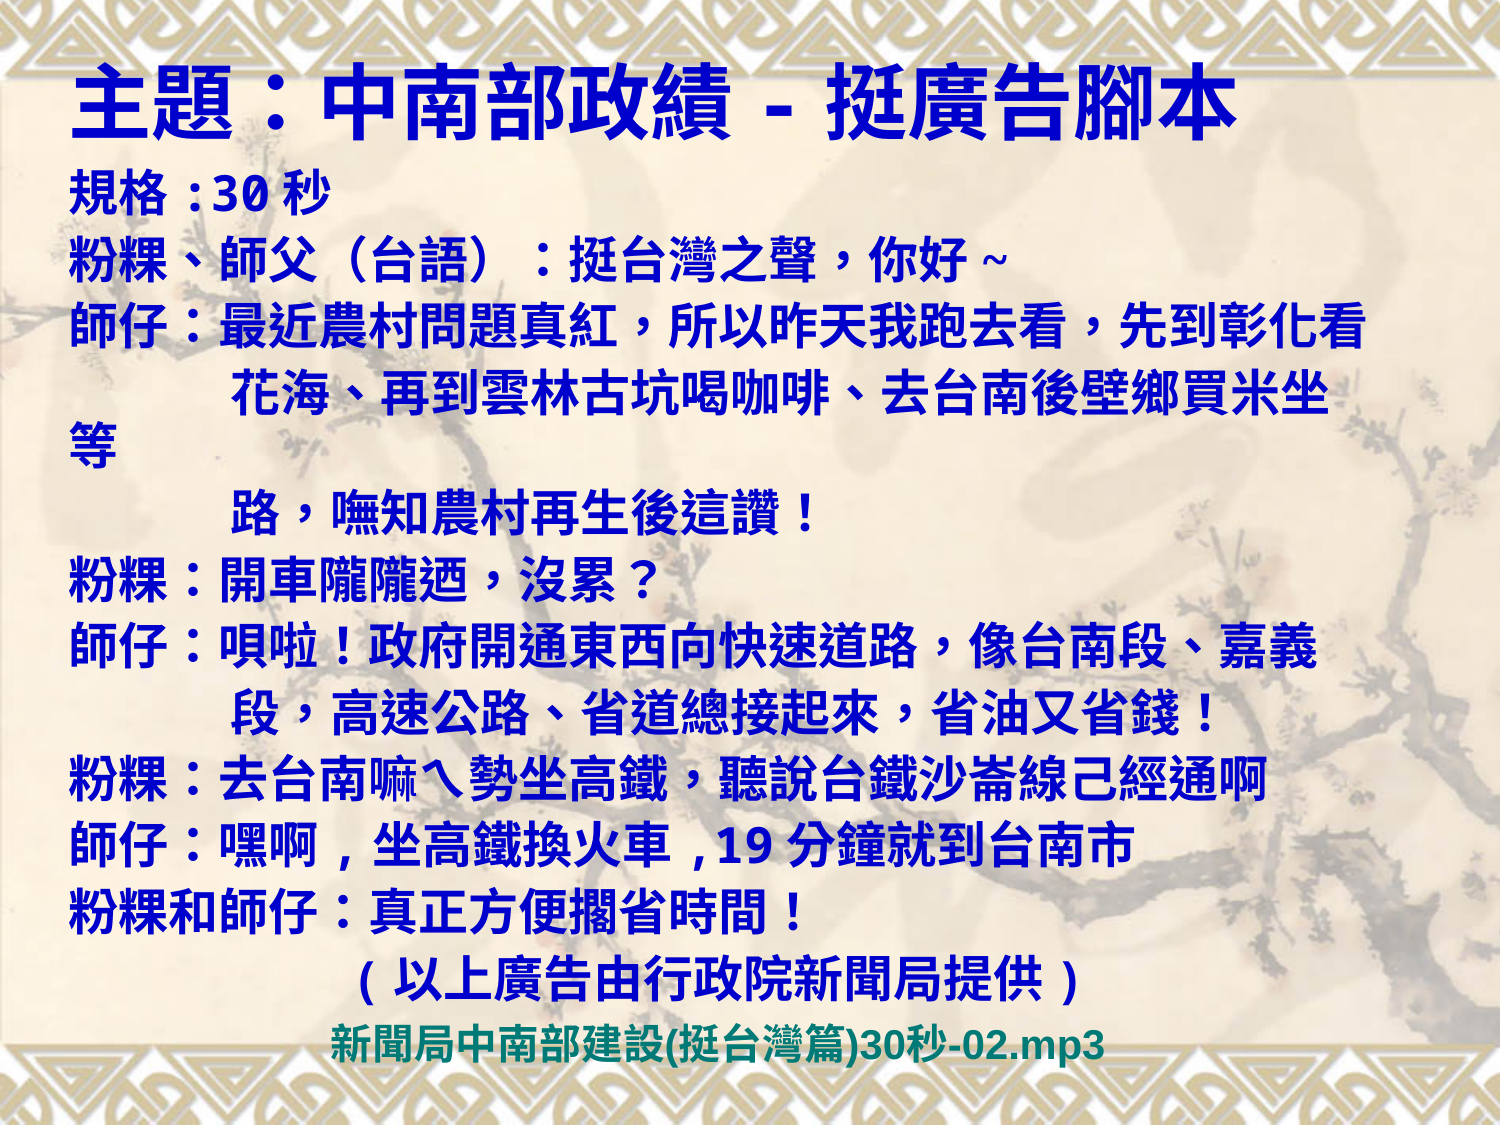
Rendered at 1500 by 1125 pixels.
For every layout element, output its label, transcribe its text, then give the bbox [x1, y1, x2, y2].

subtitle 規格:30秒 粉粿、師父（台語）：挺台灣之聲，你好~ 師仔：最近農村問題真紅，所以昨天我跑去看，先到彰化看 花海、再到雲林古坑喝咖啡、去台南後壁鄉買米坐等 路，嘸知農村再生後這讚！ 粉粿：開車隴隴迺，沒累？ 師仔：唄啦！政府開通東西向快速道路，像台南段、嘉義 段，高速公路、省道總接起來，省油又省錢！ 粉粿：去台南嘛ㄟ勢坐高鐵，聽說台鐵沙崙線己經通啊 師仔：嘿啊,坐高鐵換火車,19分鐘就到台南市 粉粿和師仔：真正方便擱省時間！ (以上廣告由行政院新聞局提供) 新聞局中南部建設(挺台灣篇)30秒-02.mp3 [53, 160, 1388, 1024]
title 主題：中南部政績-挺廣告腳本 [53, 42, 1388, 126]
